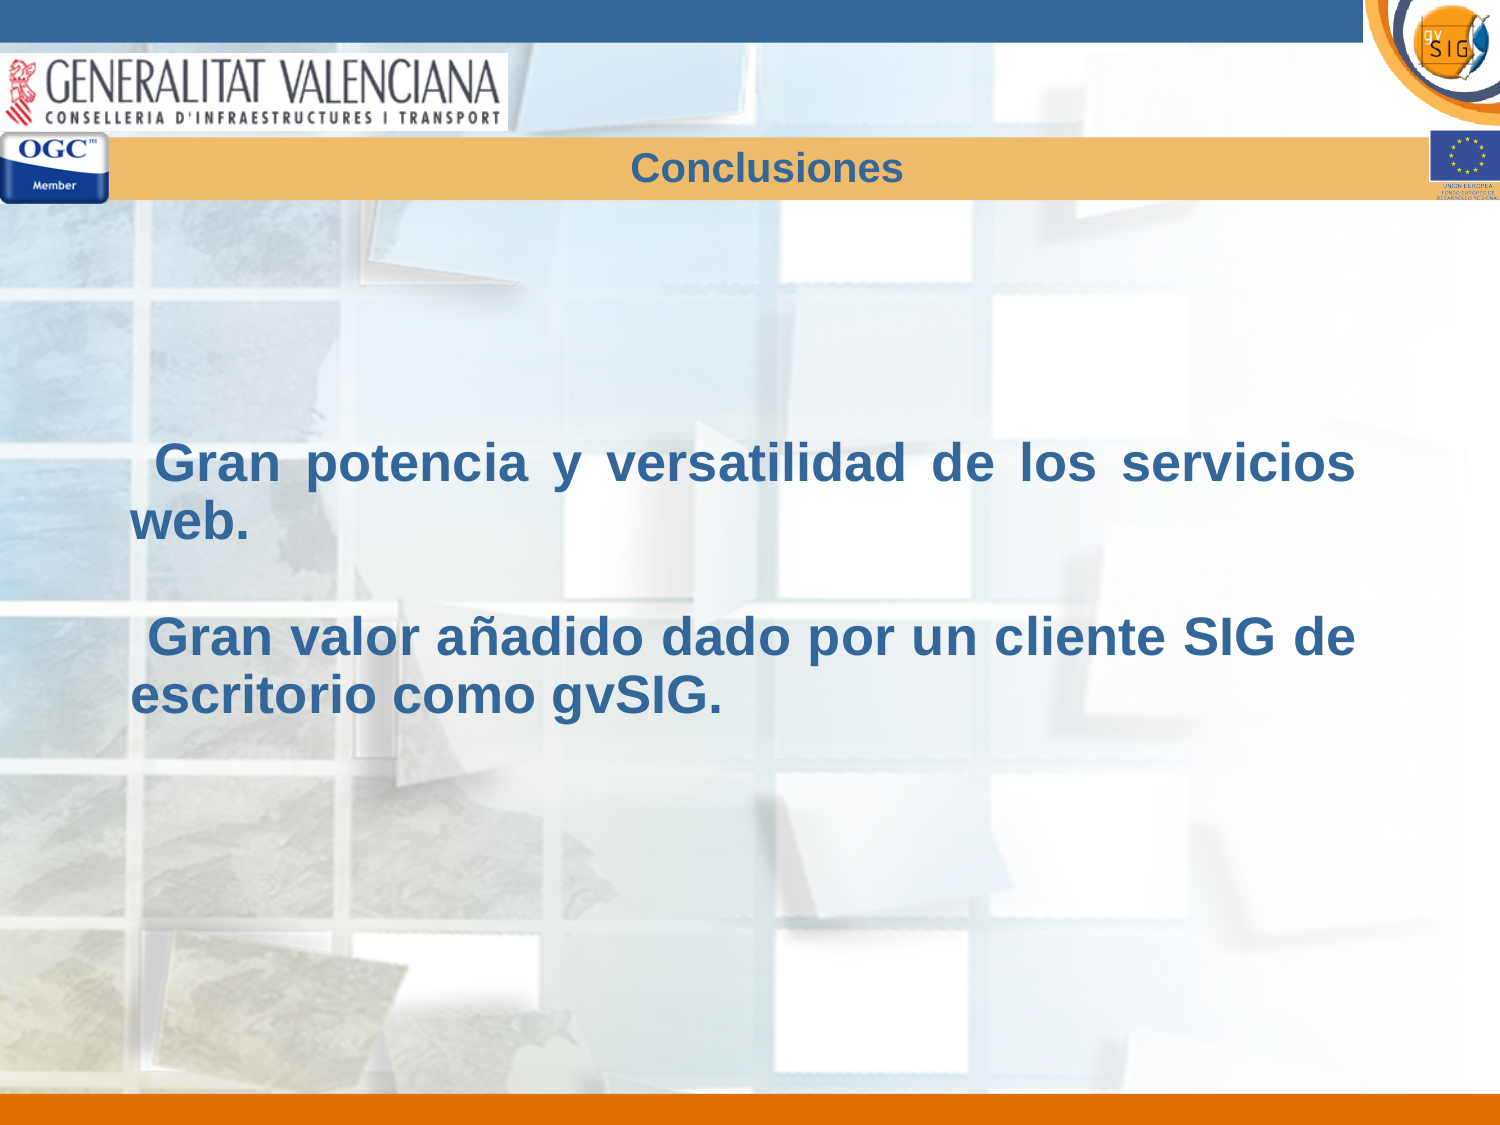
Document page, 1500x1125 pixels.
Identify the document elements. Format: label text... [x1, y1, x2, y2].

picture [1429, 129, 1500, 200]
picture [0, 132, 109, 204]
picture [0, 53, 508, 131]
picture [1363, 0, 1500, 127]
text_box Conclusiones [145, 146, 1389, 202]
text_box Gran potencia y versatilidad de los servicios web. Gran valor añadido dado por un cliente SIG de escritorio como gvSIG. [115, 427, 1387, 919]
